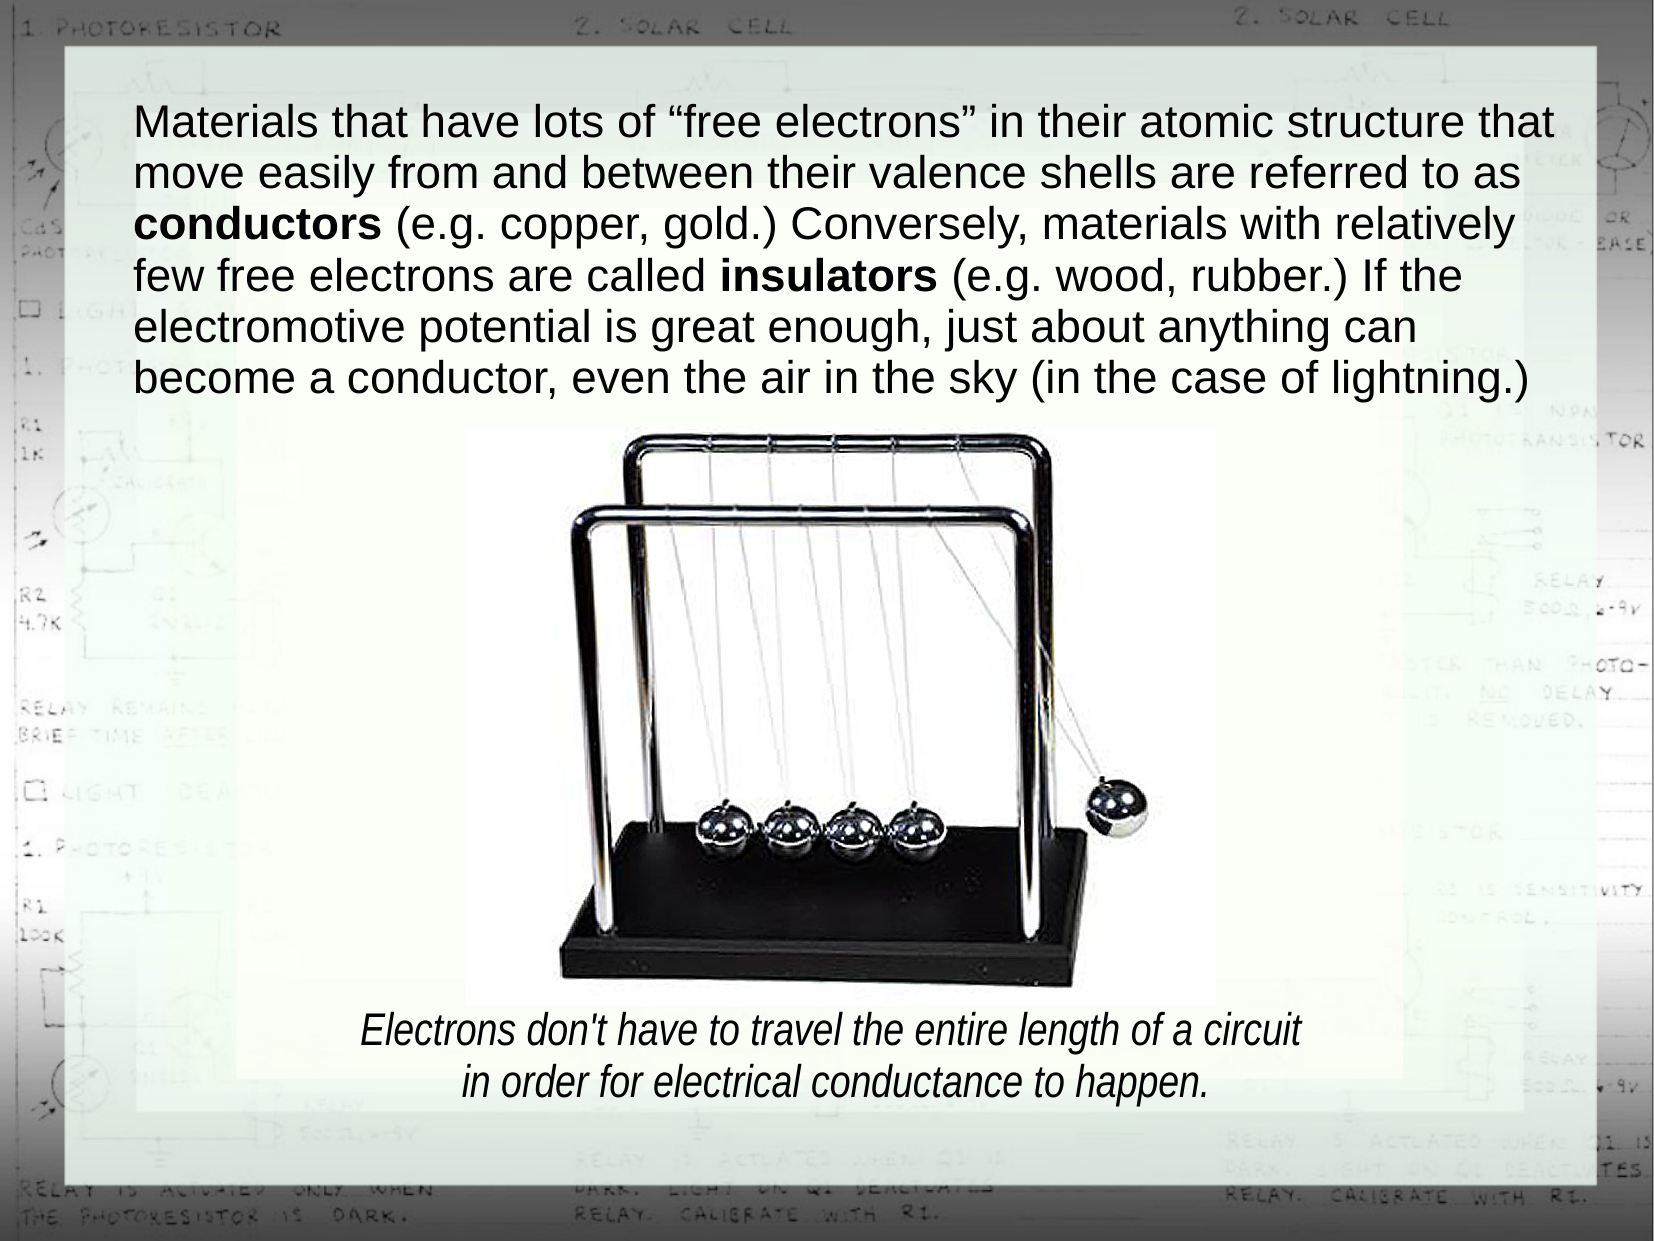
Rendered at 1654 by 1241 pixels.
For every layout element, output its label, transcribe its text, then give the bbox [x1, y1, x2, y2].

picture [0, 0, 1654, 1241]
text_box Materials that have lots of “free electrons” in their atomic structure that move easily from and between their valence shells are referred to as conductors (e.g. copper, gold.) Conversely, materials with relatively few free electrons are called insulators (e.g. wood, rubber.) If the electromotive potential is great enough, just about anything can become a conductor, even the air in the sky (in the case of lightning.) [118, 88, 1581, 411]
title Electrons don't have to travel the entire length of a circuit in order for electrical conductance to happen. [150, 998, 1523, 1112]
